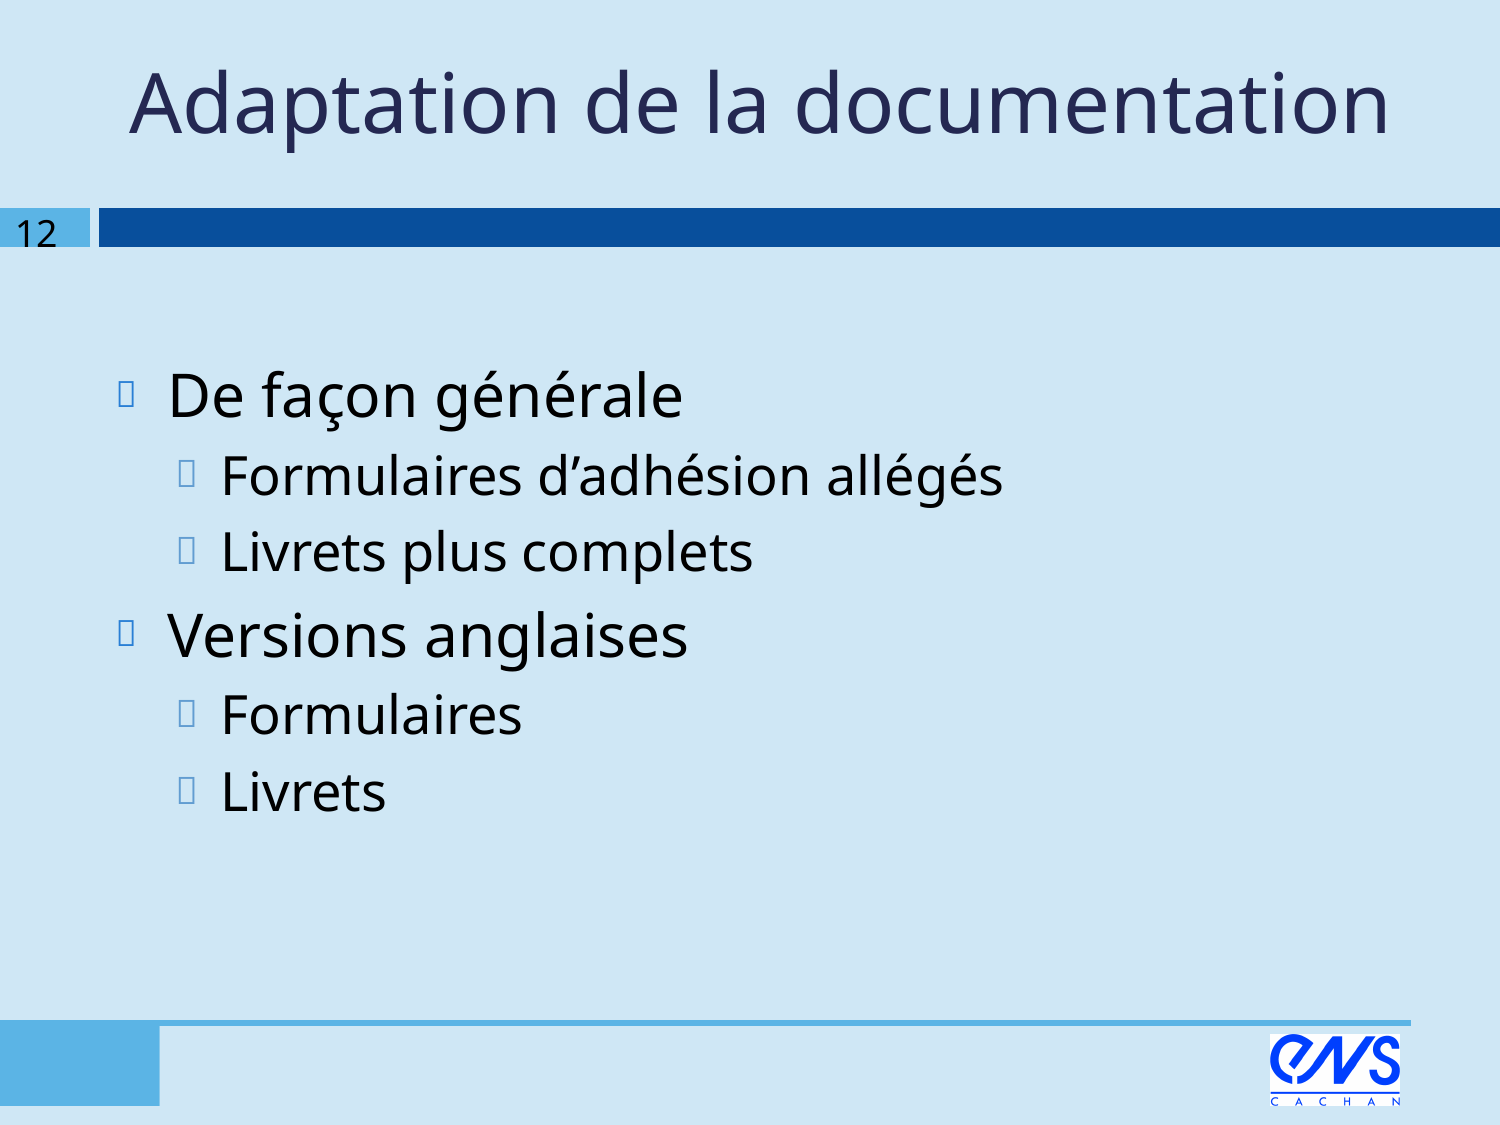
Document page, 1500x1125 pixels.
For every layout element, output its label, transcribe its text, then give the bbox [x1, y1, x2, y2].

slide_number <numéro> [0, 202, 88, 243]
title Adaptation de la documentation [106, 42, 1438, 212]
picture [1270, 1034, 1400, 1106]
list De façon générale Formulaires d’adhésion allégés Livrets plus complets Versions anglaises Formulaires Livrets [100, 262, 1438, 1000]
picture [42, 208, 1500, 247]
picture [27, 243, 39, 247]
picture [0, 243, 24, 247]
